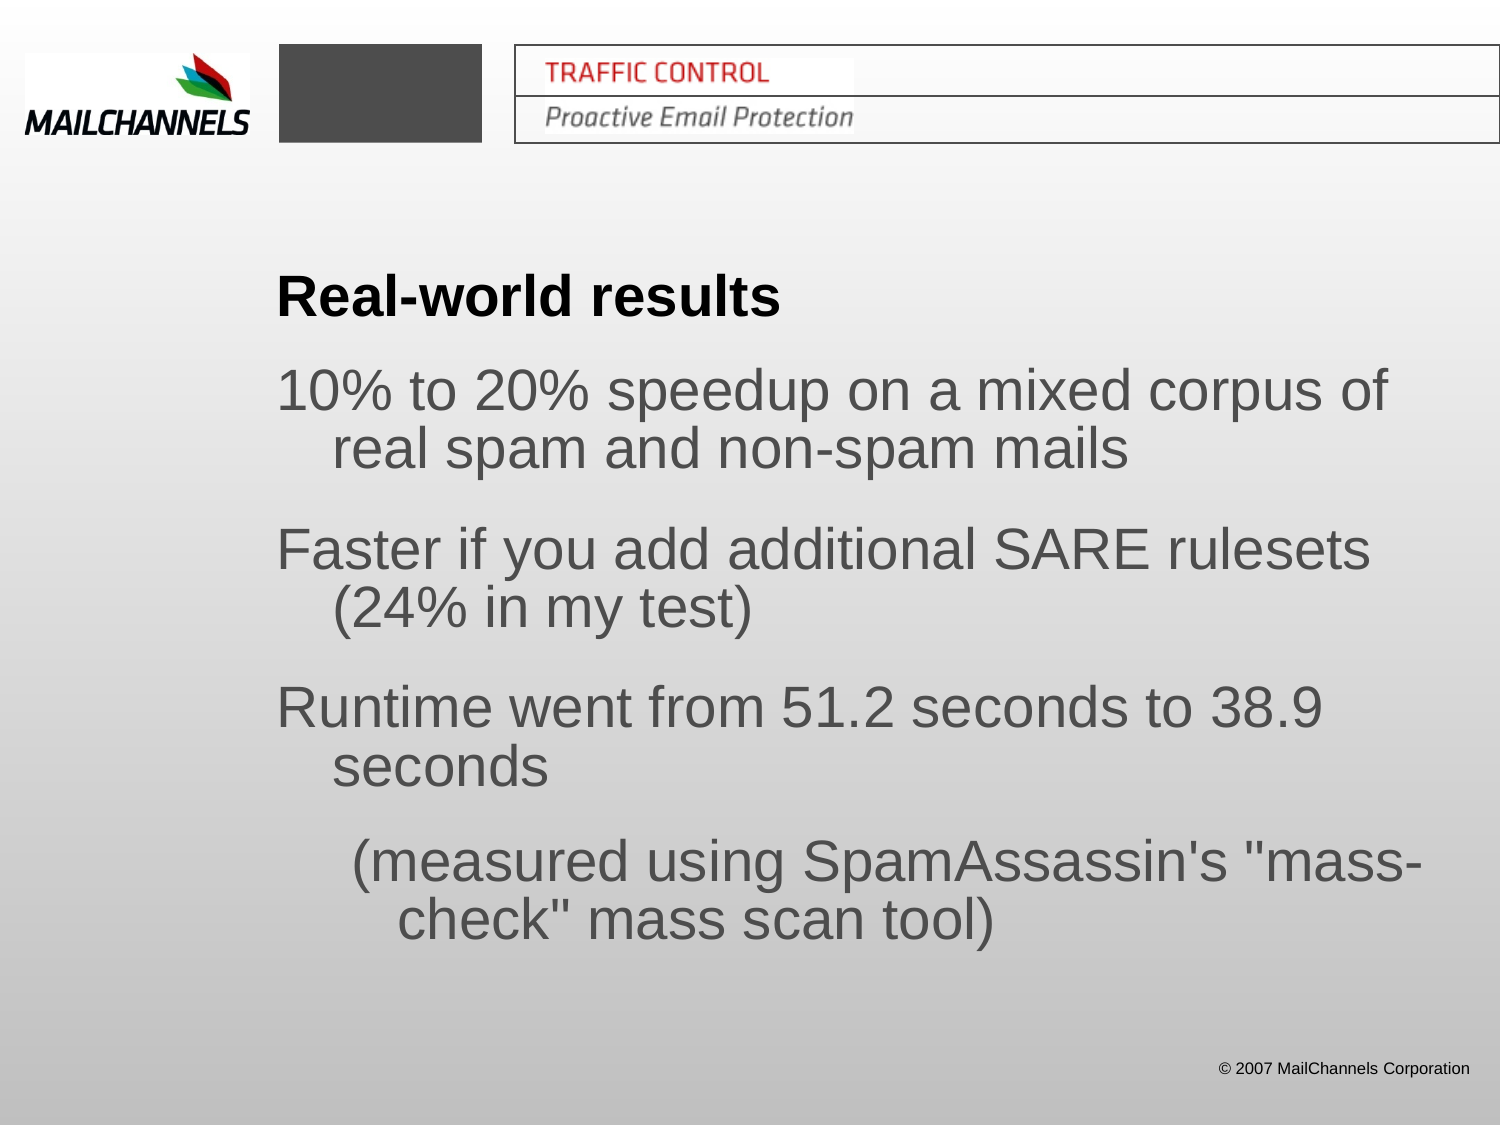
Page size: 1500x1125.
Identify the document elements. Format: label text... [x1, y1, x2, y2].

picture [24, 53, 250, 135]
picture [545, 58, 854, 95]
picture [545, 97, 854, 134]
list 10% to 20% speedup on a mixed corpus of real spam and non-spam mails Faster if you add additional SARE rulesets (24% in my test) Runtime went from 51.2 seconds to 38.9 seconds (measured using SpamAssassin's "mass-check" mass scan tool) [276, 363, 1500, 962]
title Real-world results [276, 248, 1500, 349]
